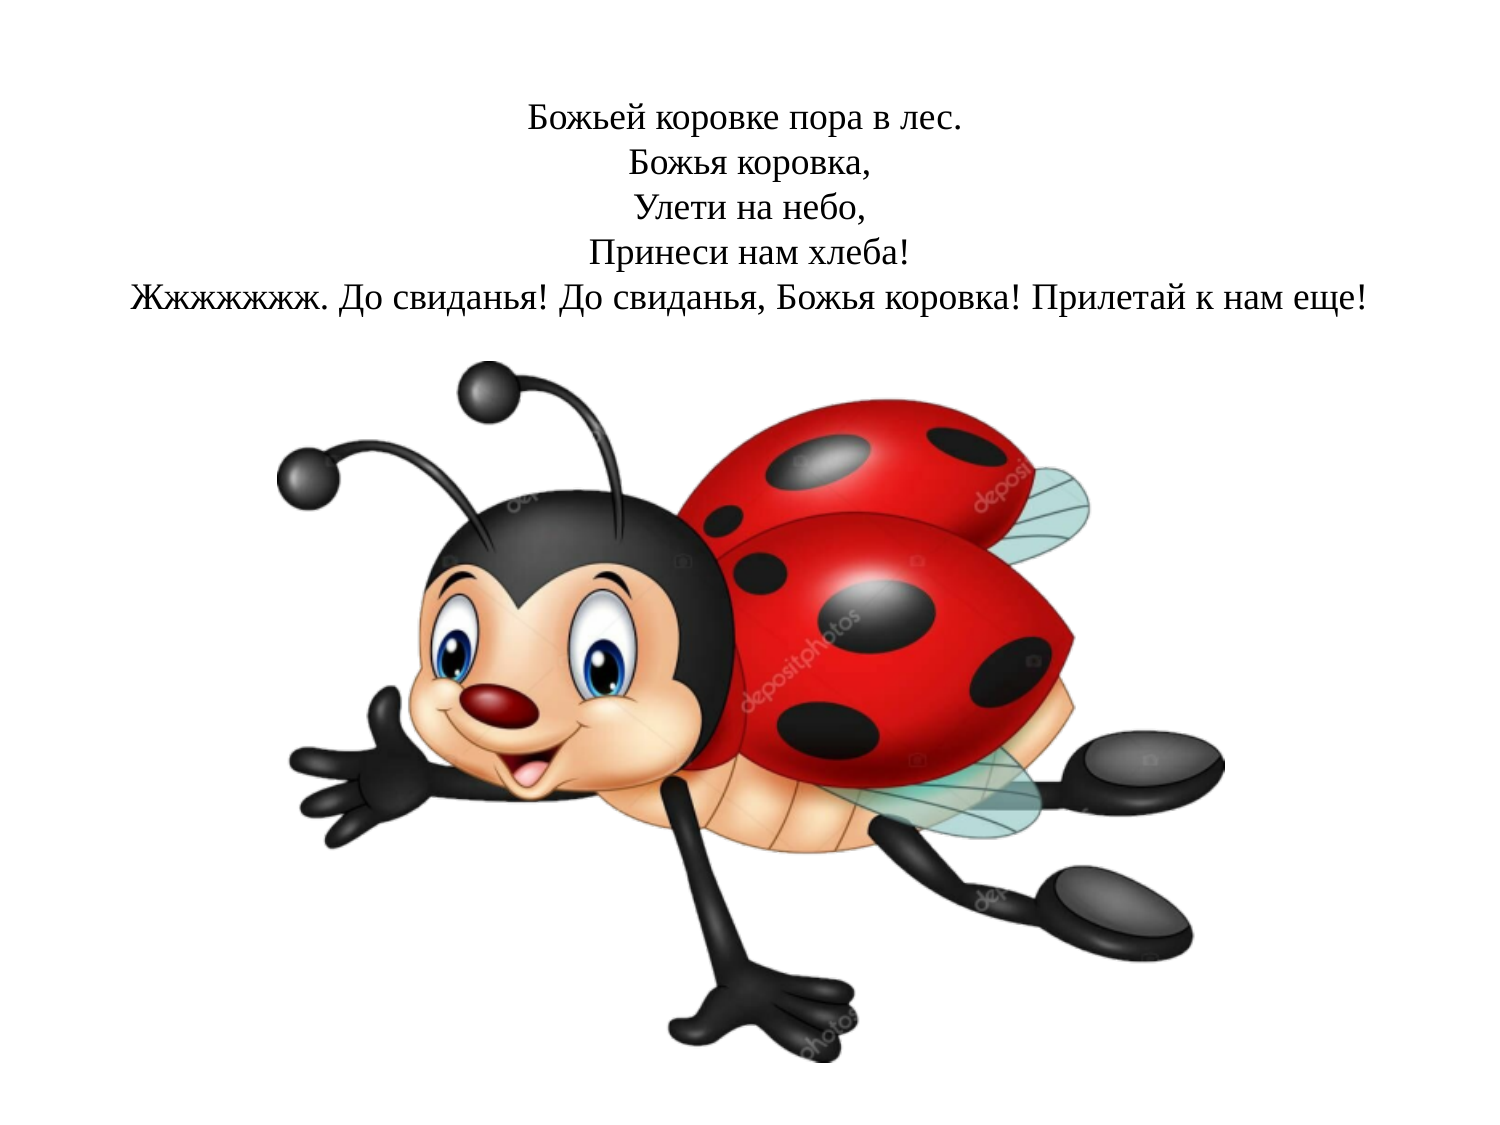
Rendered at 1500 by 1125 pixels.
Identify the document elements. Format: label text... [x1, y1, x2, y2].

picture [277, 361, 1225, 1063]
title Божьей коровке пора в лес. Божья коровка, Улети на небо, Принеси нам хлеба! Жжжжжжж. До свиданья! До свиданья, Божья коровка! Прилетай к нам еще! [75, 45, 1426, 303]
